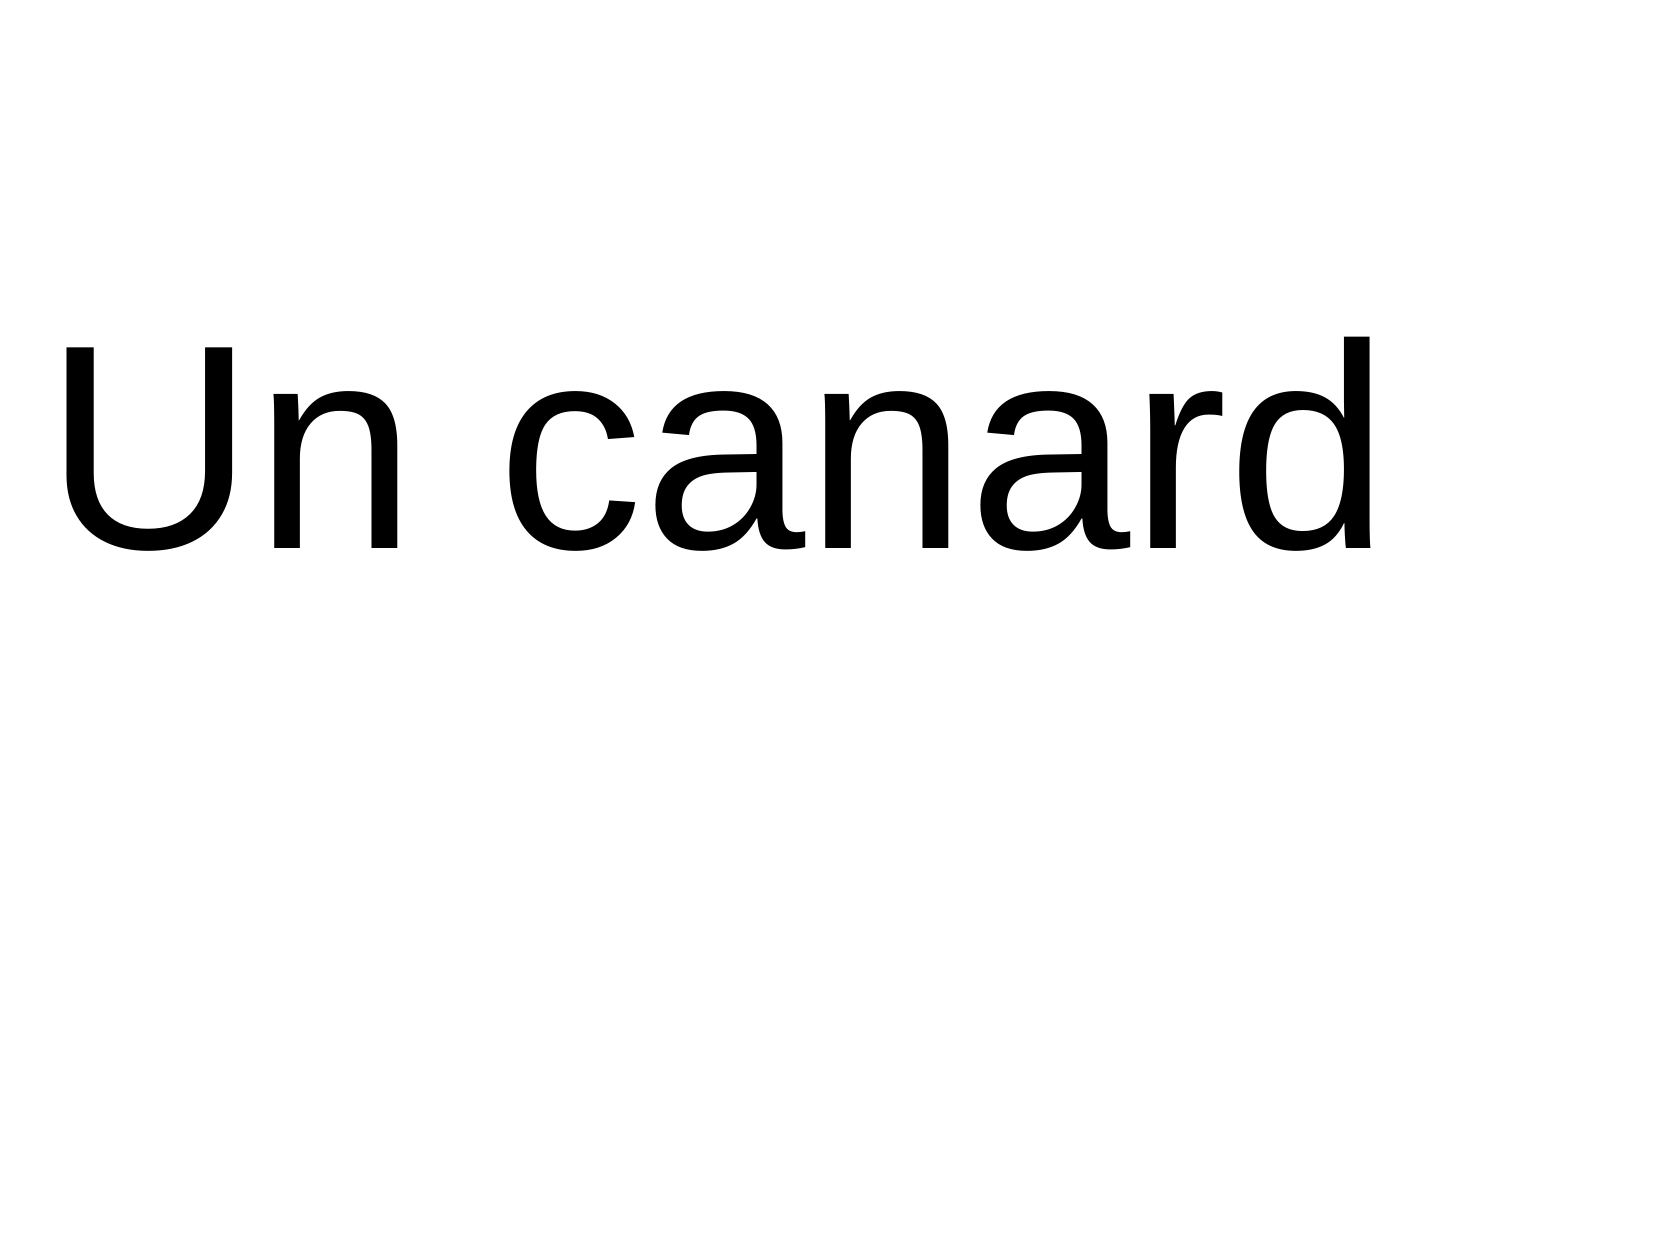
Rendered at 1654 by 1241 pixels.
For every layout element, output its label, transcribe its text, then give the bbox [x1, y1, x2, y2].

text_box Un canard [29, 277, 1654, 1241]
